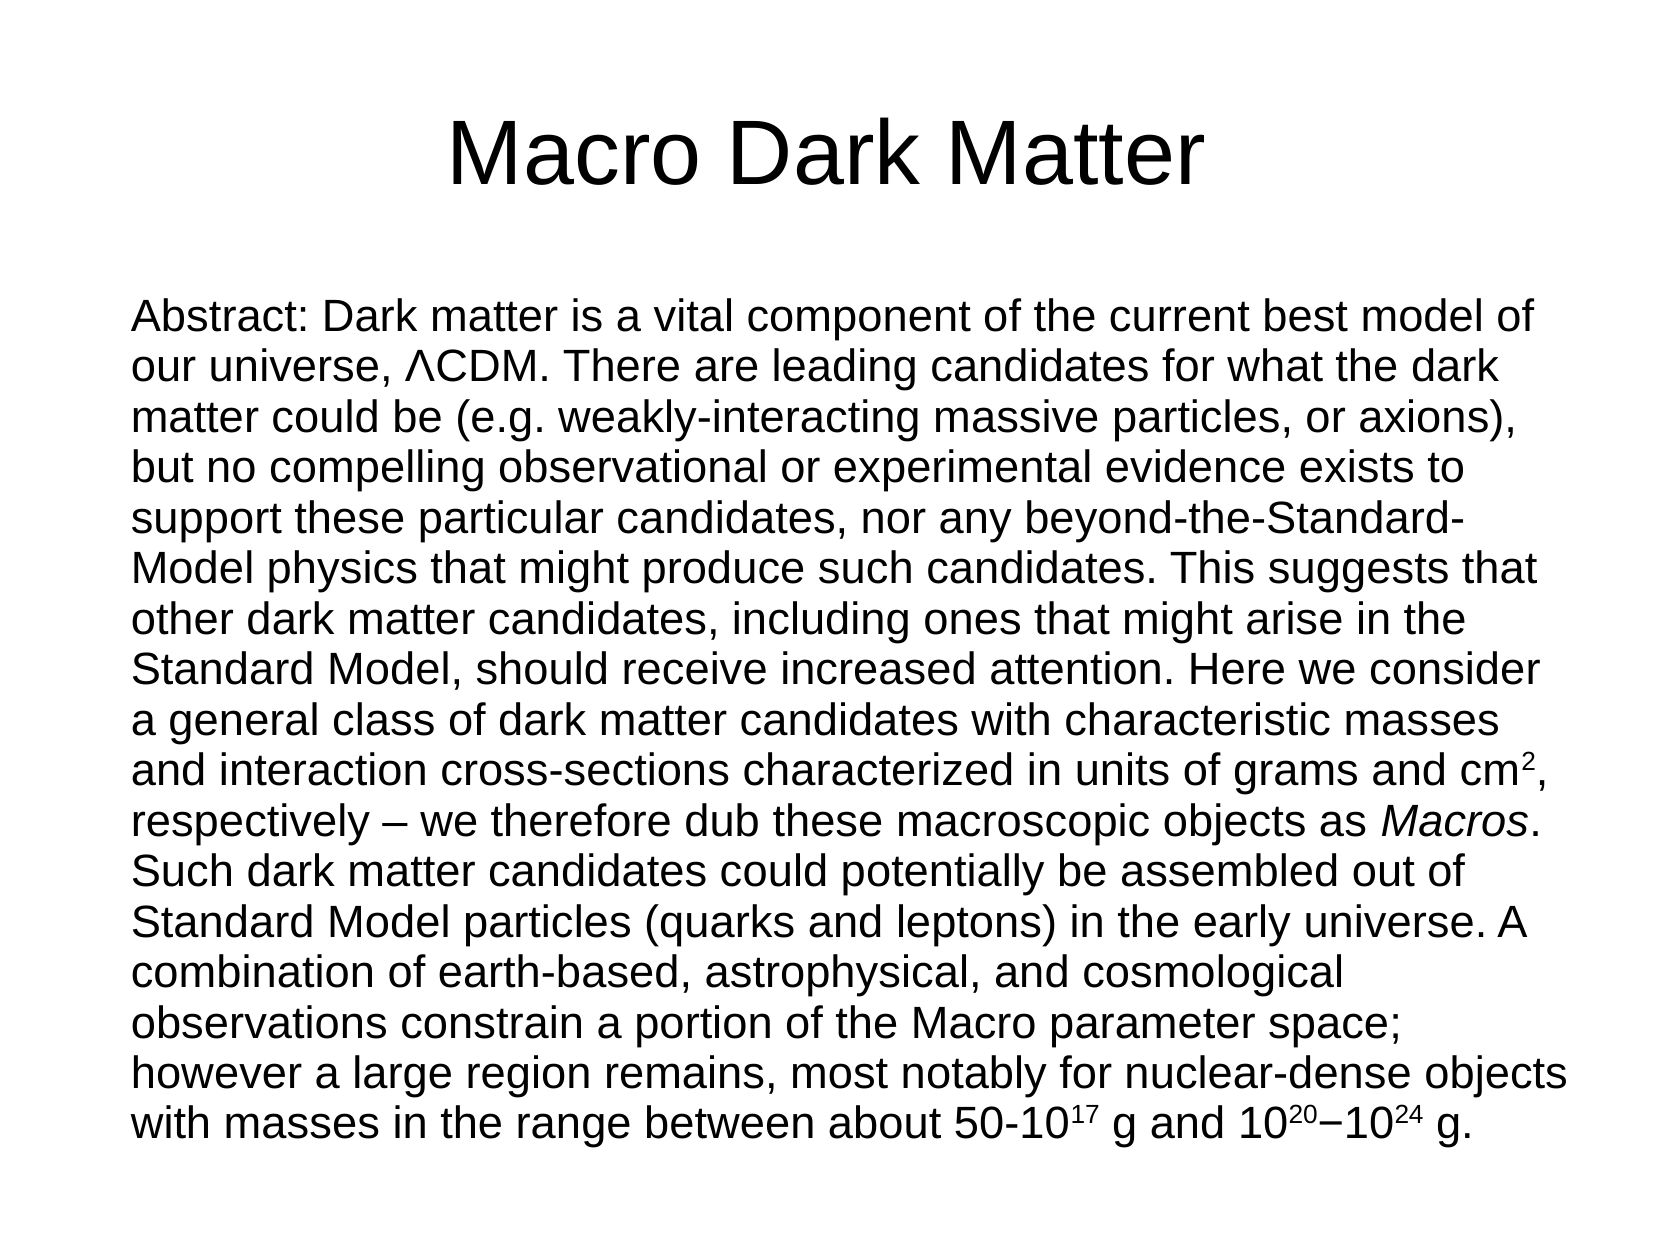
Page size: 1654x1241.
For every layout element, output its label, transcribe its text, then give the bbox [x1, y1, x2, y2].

list Abstract: Dark matter is a vital component of the current best model of our universe, ΛCDM. There are leading candidates for what the dark matter could be (e.g. weakly-interacting massive particles, or axions), but no compelling observational or experimental evidence exists to support these particular candidates, nor any beyond-the-Standard-Model physics that might produce such candidates. This suggests that other dark matter candidates, including ones that might arise in the Standard Model, should receive increased attention. Here we consider a general class of dark matter candidates with characteristic masses and interaction cross-sections characterized in units of grams and cm2, respectively – we therefore dub these macroscopic objects as Macros. Such dark matter candidates could potentially be assembled out of Standard Model particles (quarks and leptons) in the early universe. A combination of earth-based, astrophysical, and cosmological observations constrain a portion of the Macro parameter space; however a large region remains, most notably for nuclear-dense objects with masses in the range between about 50-1017 g and 1020−1024 g. [82, 290, 1571, 1201]
title Macro Dark Matter [82, 49, 1571, 257]
